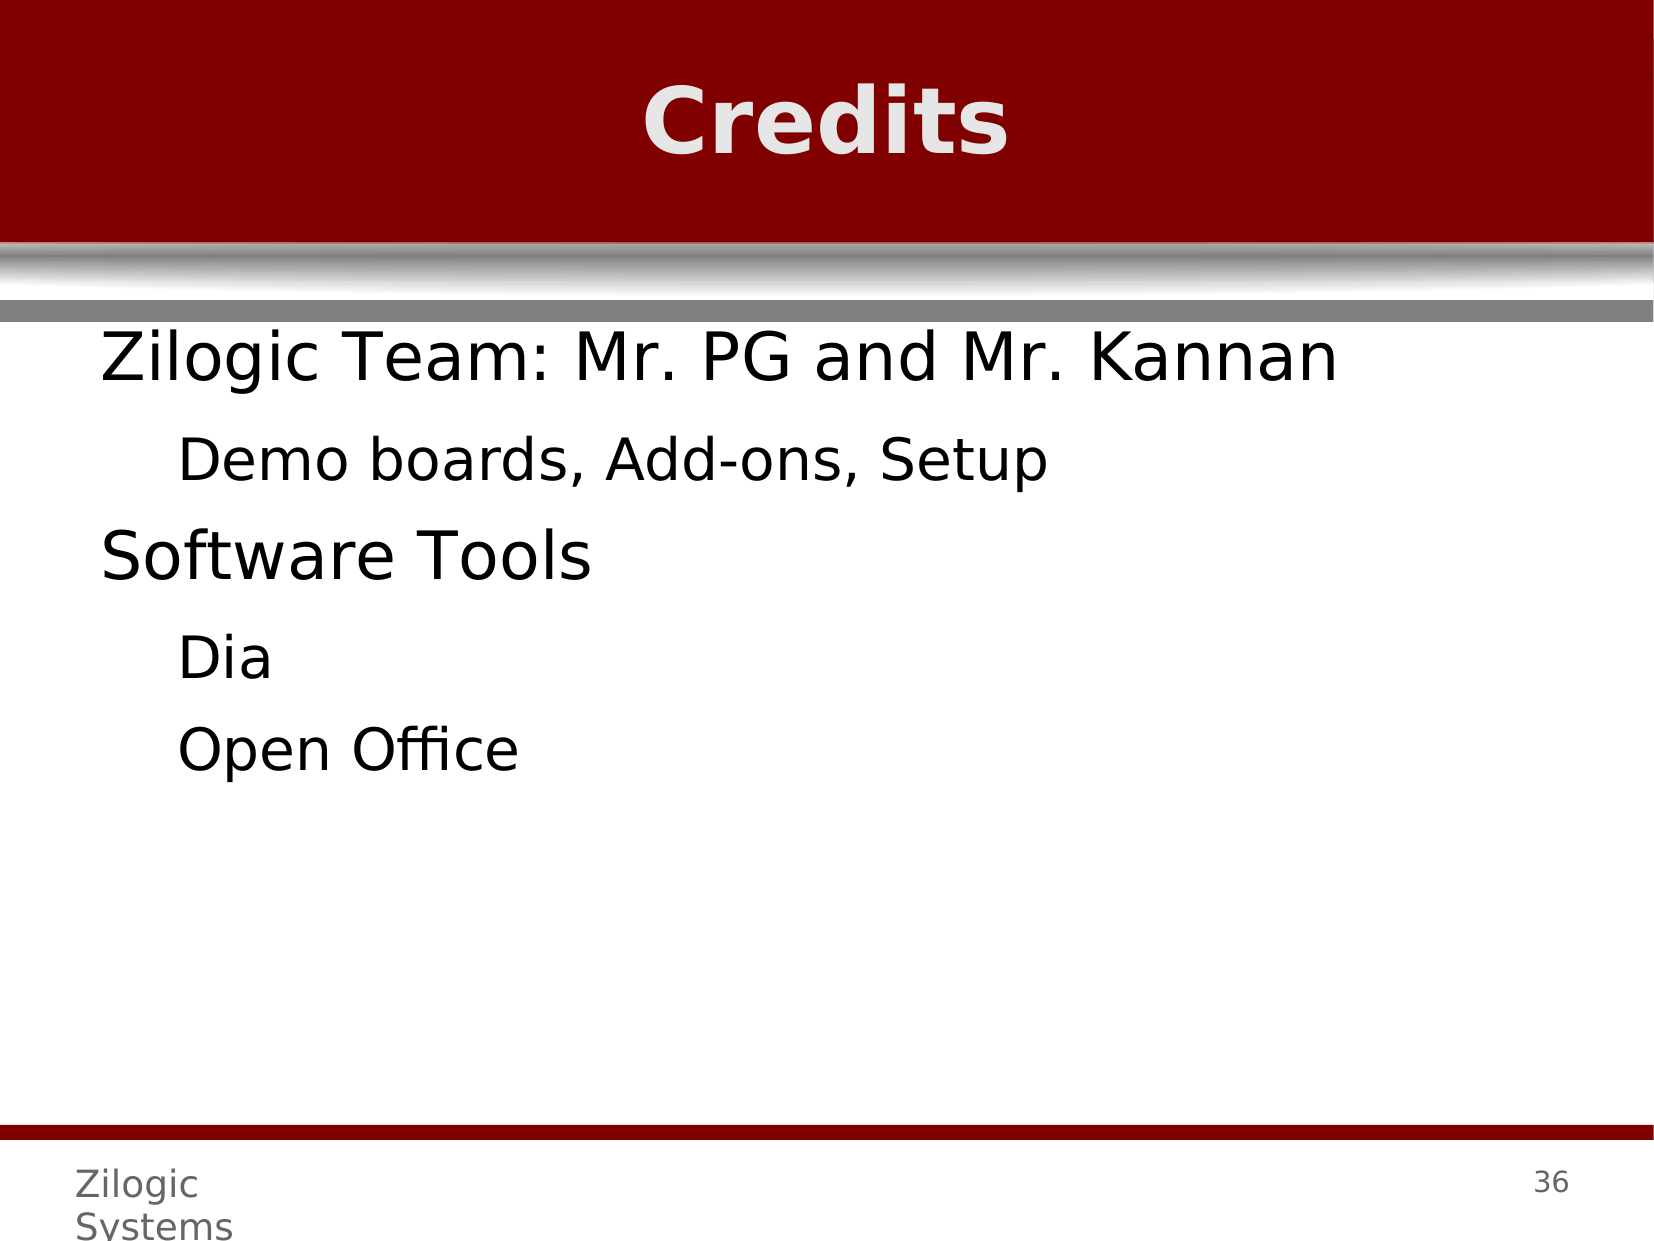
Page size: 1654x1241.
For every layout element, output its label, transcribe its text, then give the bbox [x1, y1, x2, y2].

list Zilogic Team: Mr. PG and Mr. Kannan Demo boards, Add-ons, Setup Software Tools Dia Open Office [82, 318, 1571, 1094]
title Credits [82, 18, 1571, 226]
